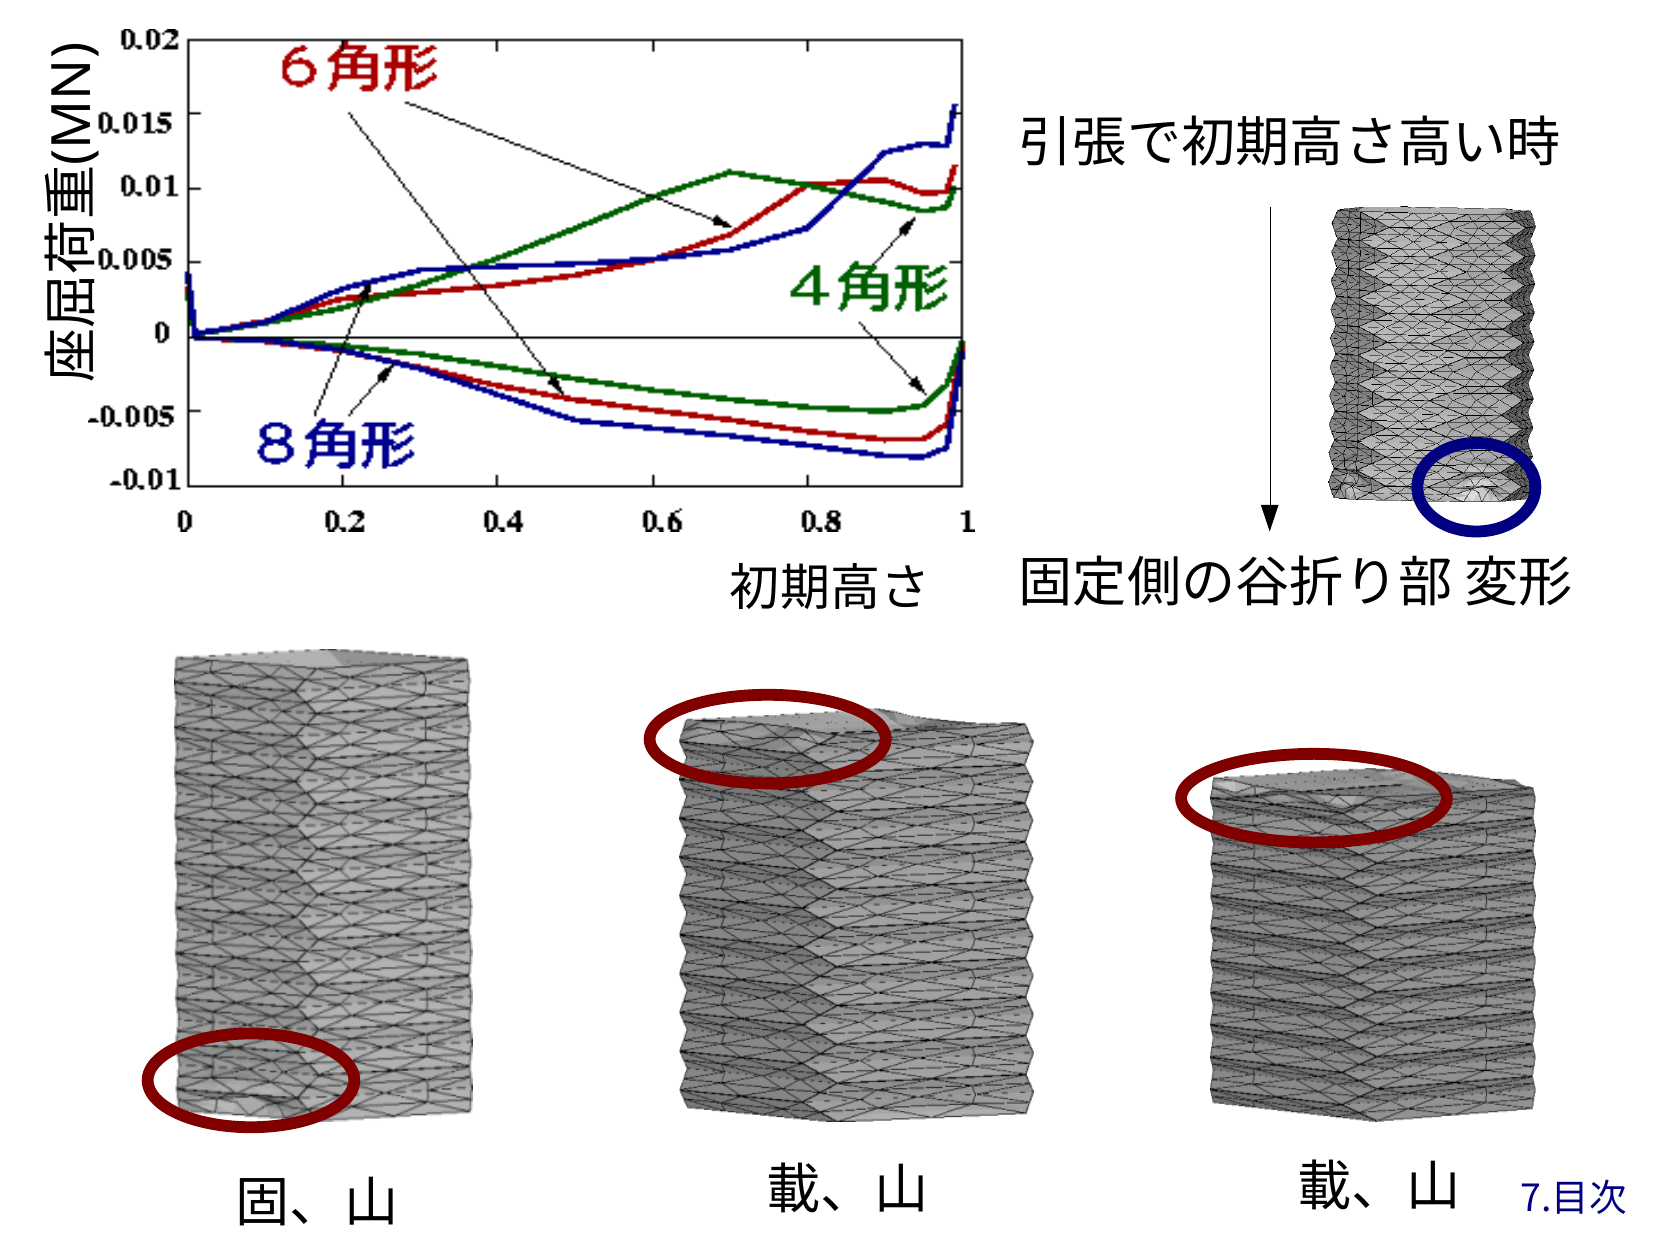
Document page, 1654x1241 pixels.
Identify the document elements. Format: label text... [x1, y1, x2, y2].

picture [679, 708, 1034, 1123]
picture [1328, 206, 1536, 502]
picture [174, 649, 473, 1123]
picture [1210, 767, 1440, 836]
picture [174, 1040, 348, 1121]
picture [1424, 449, 1529, 502]
text_box 初期高さ [715, 540, 945, 621]
picture [88, 29, 975, 532]
text_box 載、山 [751, 1138, 945, 1225]
text_box 引張で初期高さ高い時 [1003, 91, 1595, 178]
text_box 7.目次 [1505, 1160, 1652, 1241]
picture [679, 708, 879, 777]
picture [1210, 767, 1536, 1123]
text_box 固定側の谷折り部 変形 [1003, 531, 1596, 618]
text_box 載、山 [1282, 1135, 1477, 1222]
text_box 座屈荷重(MN) [19, 24, 107, 398]
text_box 固、山 [220, 1151, 414, 1238]
